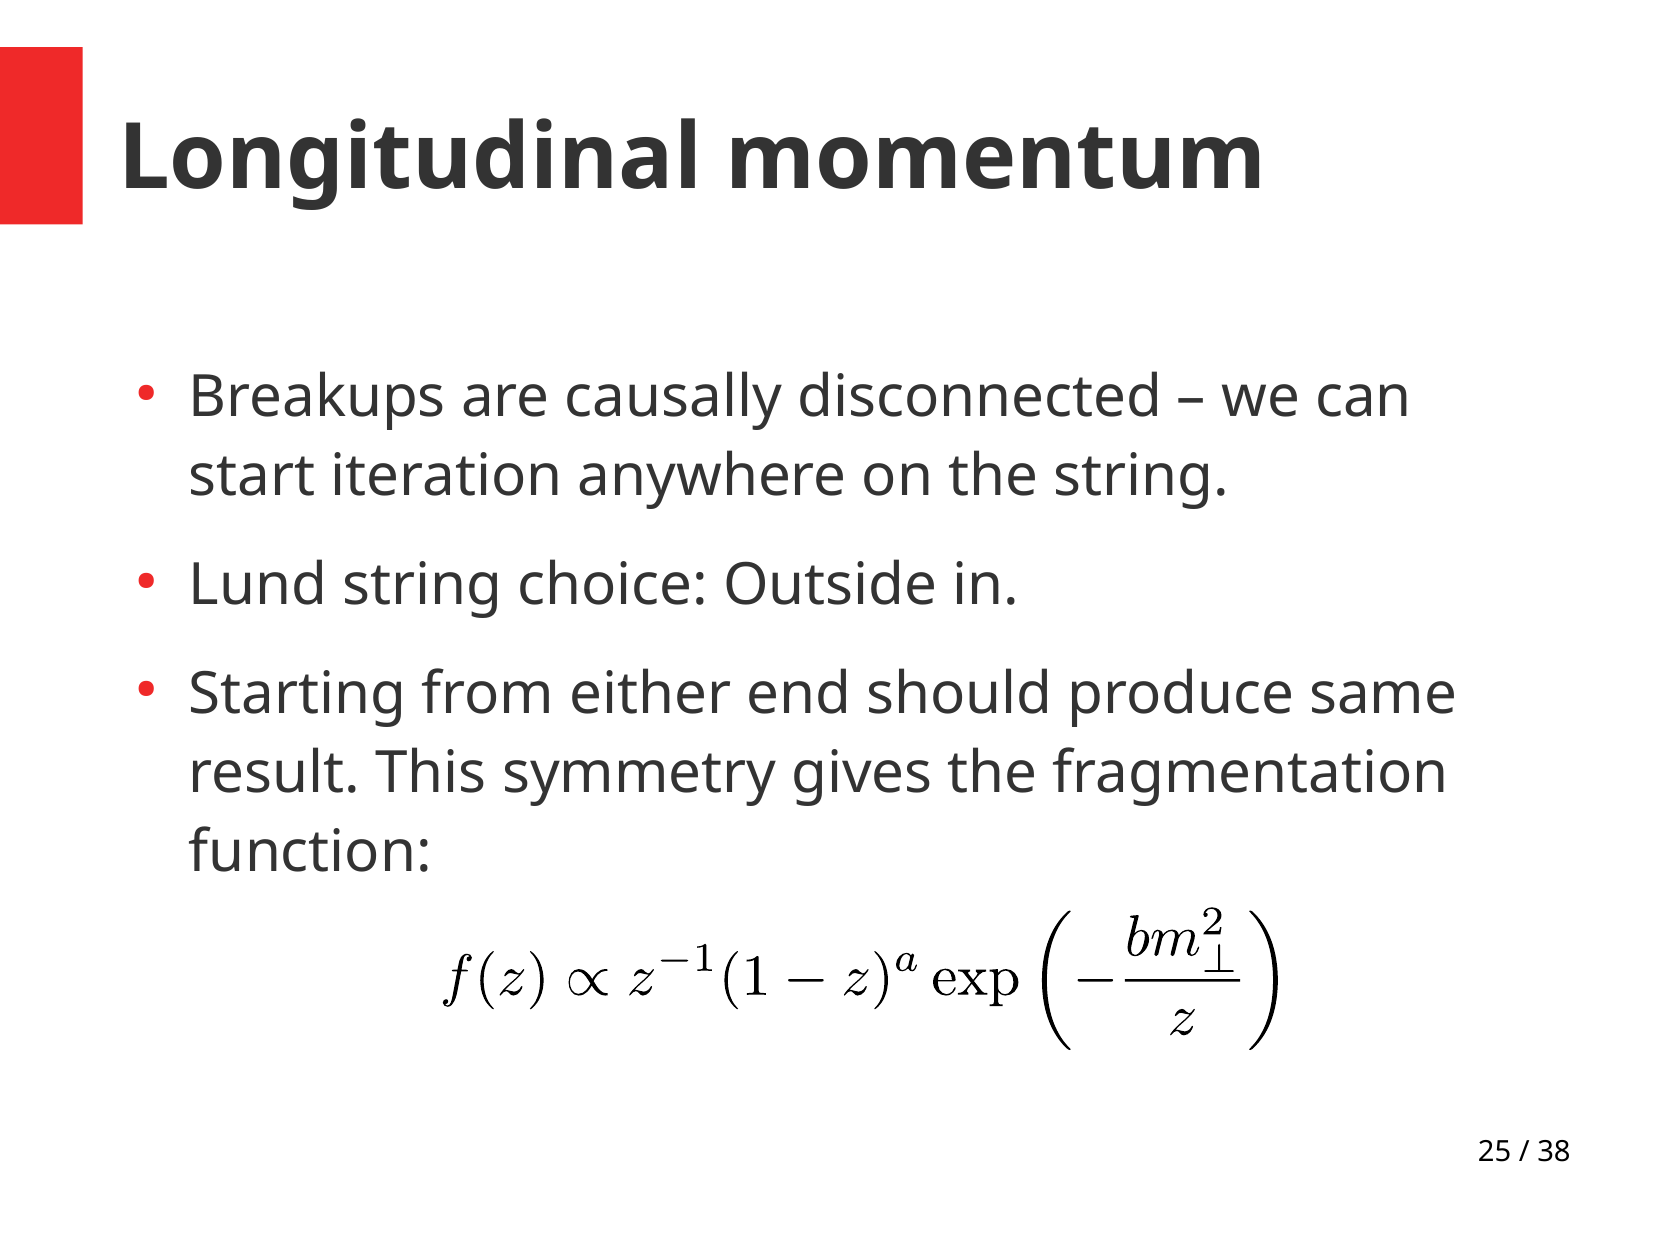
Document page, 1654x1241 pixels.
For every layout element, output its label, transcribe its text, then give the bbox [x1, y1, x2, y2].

text_box [439, 907, 1291, 1051]
list Breakups are causally disconnected – we can start iteration anywhere on the string. Lund string choice: Outside in. Starting from either end should produce same result. This symmetry gives the fragmentation function: [118, 354, 1536, 1074]
title Longitudinal momentum [118, 49, 1571, 257]
